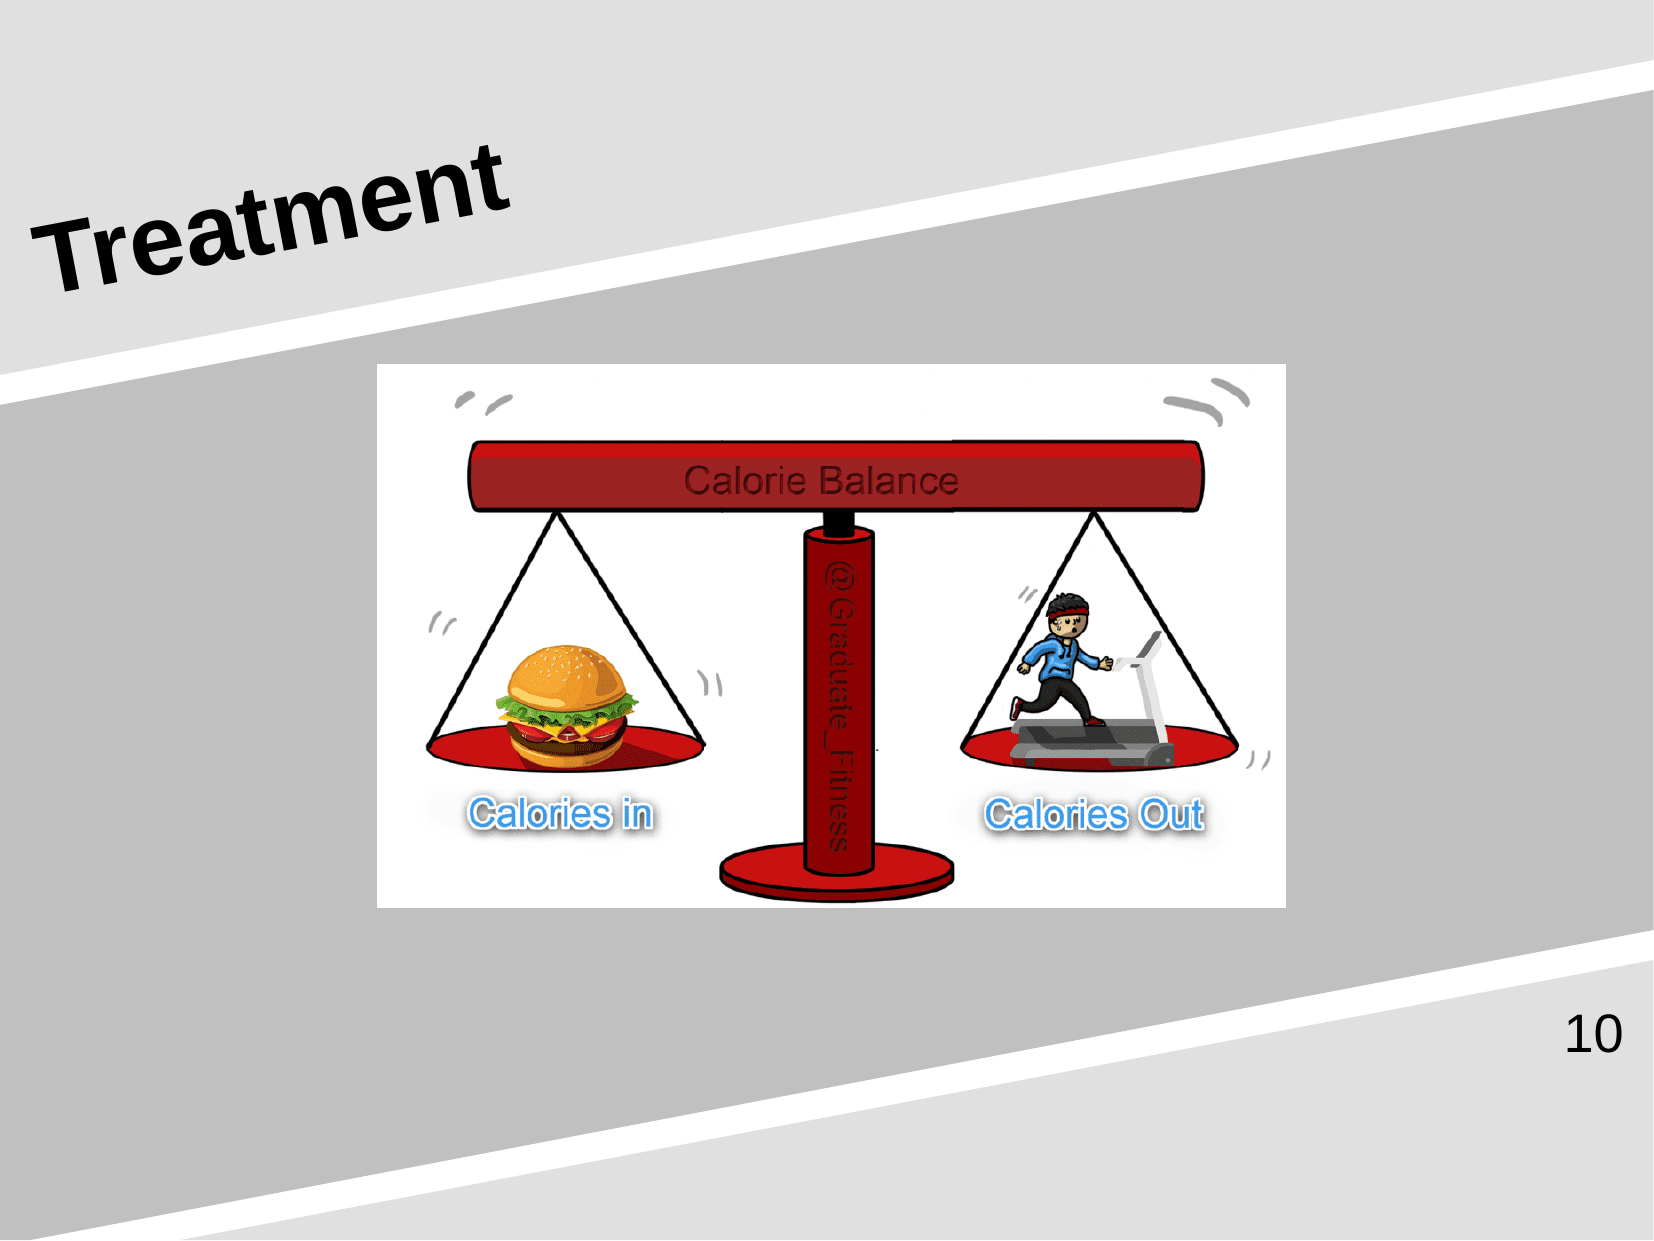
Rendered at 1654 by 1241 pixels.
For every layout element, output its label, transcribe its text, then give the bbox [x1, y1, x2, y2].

picture [377, 364, 1286, 908]
title Treatment [17, 0, 1518, 365]
